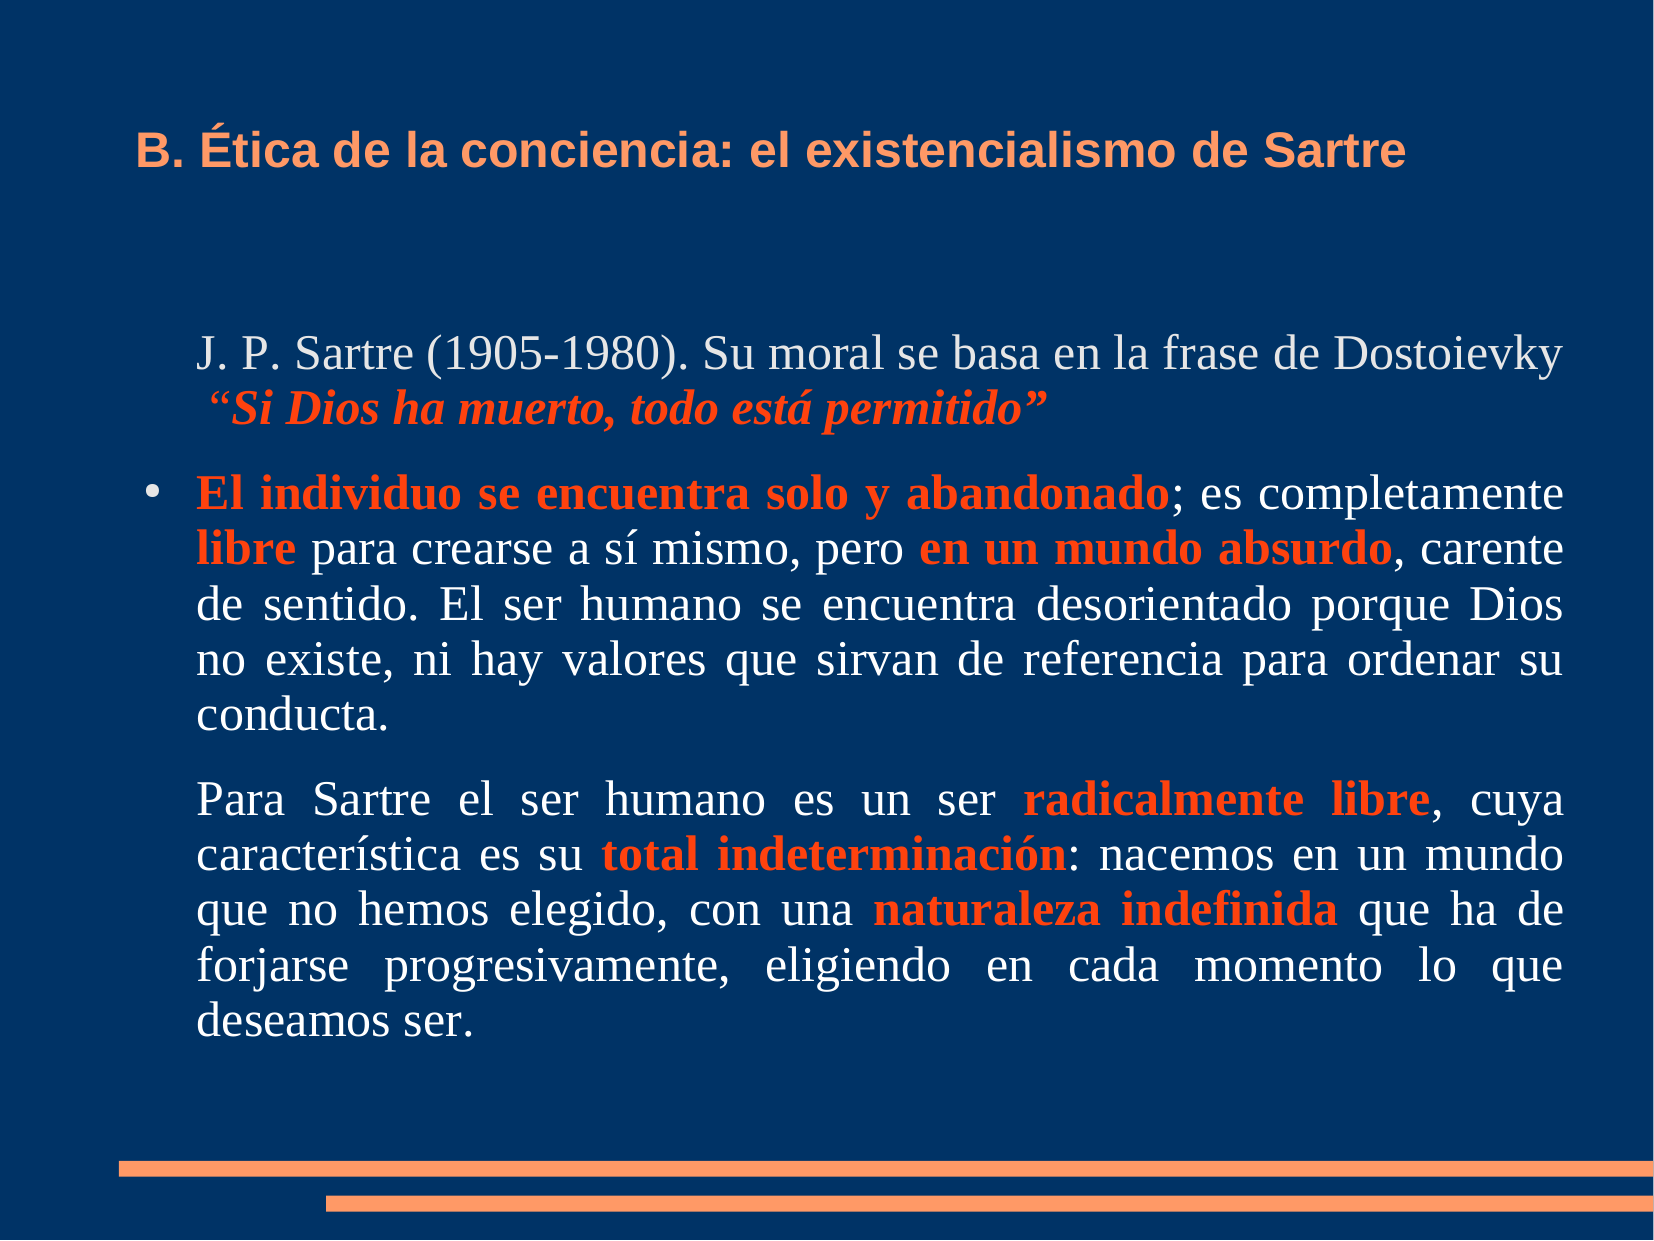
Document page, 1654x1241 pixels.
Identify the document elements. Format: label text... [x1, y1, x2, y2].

title B. Ética de la conciencia: el existencialismo de Sartre [121, 46, 1534, 254]
list J. P. Sartre (1905-1980). Su moral se basa en la frase de Dostoievky “Si Dios ha muerto, todo está permitido” El individuo se encuentra solo y abandonado; es completamente libre para crearse a sí mismo, pero en un mundo absurdo, carente de sentido. El ser humano se encuentra desorientado porque Dios no existe, ni hay valores que sirvan de referencia para ordenar su conducta. Para Sartre el ser humano es un ser radicalmente libre, cuya característica es su total indeterminación: nacemos en un mundo que no hemos elegido, con una naturaleza indefinida que ha de forjarse progresivamente, eligiendo en cada momento lo que deseamos ser. [125, 324, 1565, 1150]
